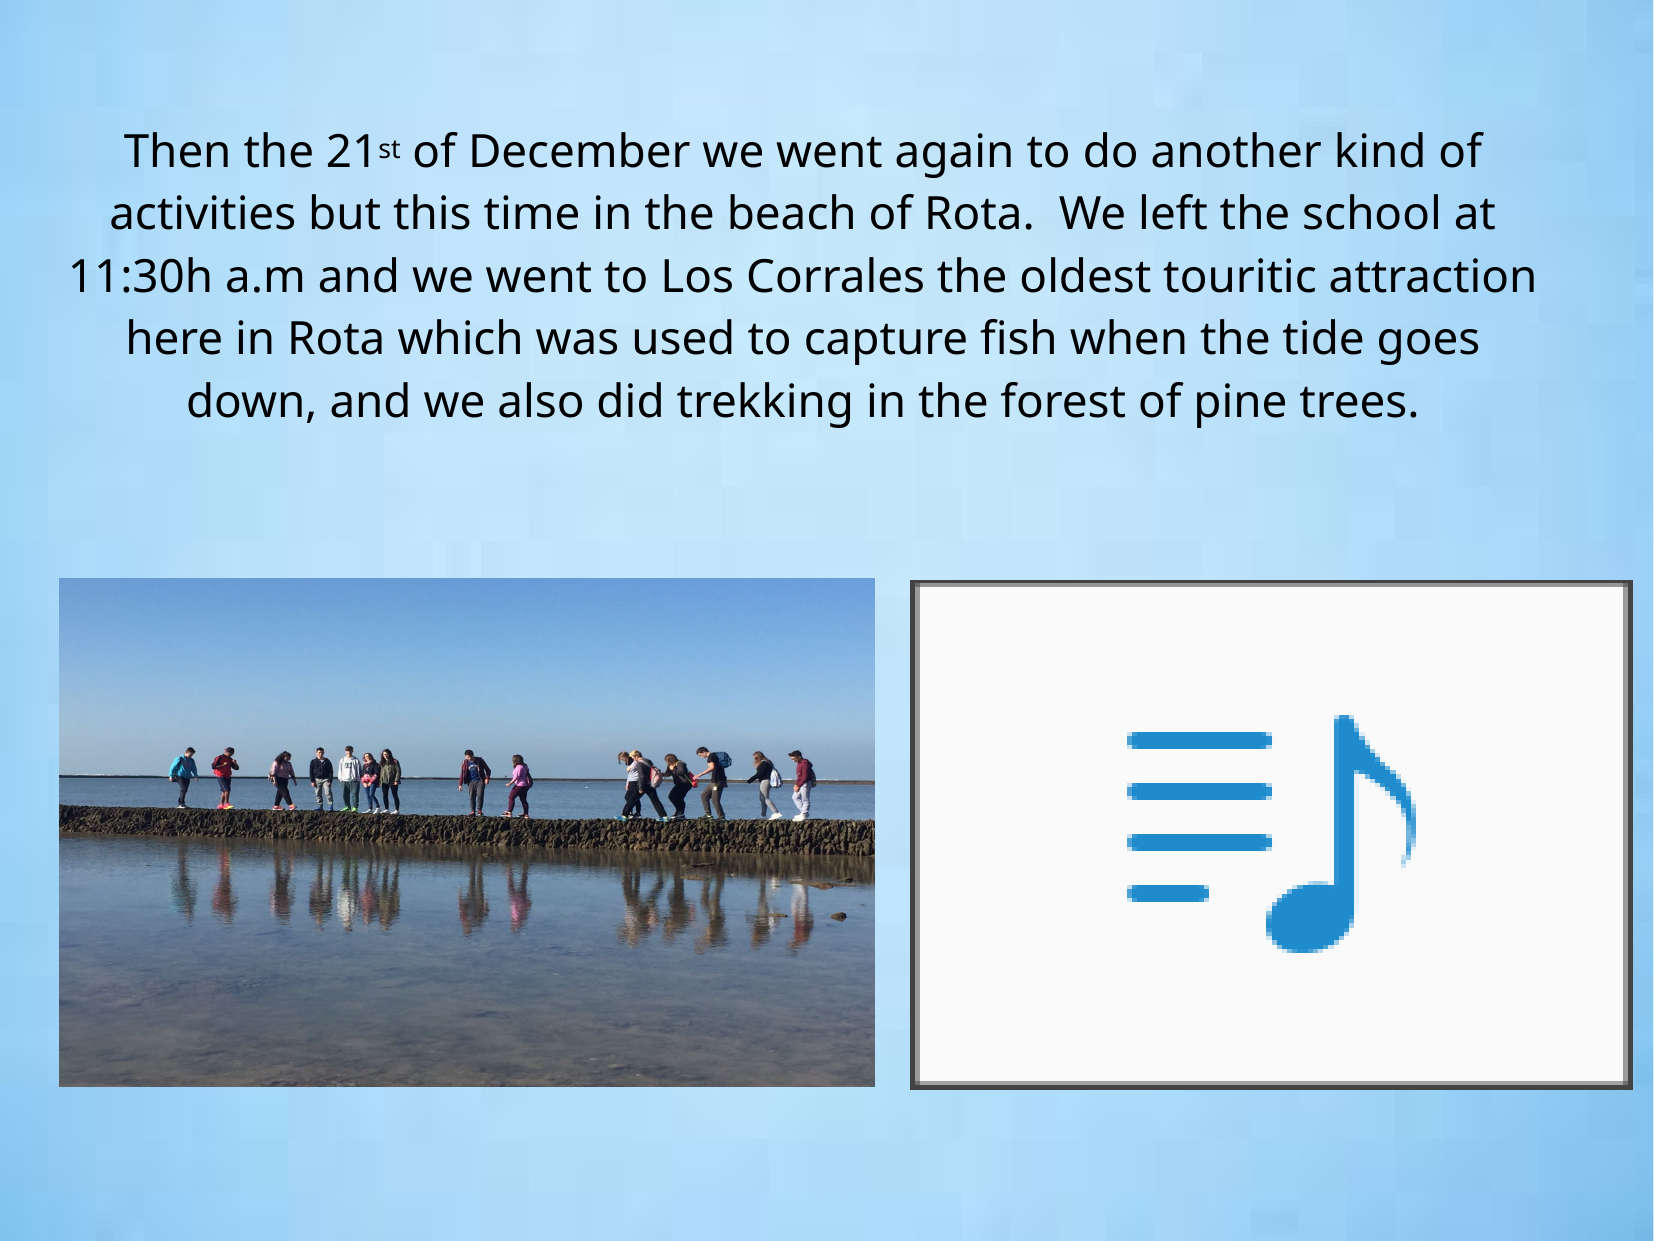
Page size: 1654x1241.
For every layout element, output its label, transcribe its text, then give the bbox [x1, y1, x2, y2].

subtitle Then the 21st of December we went again to do another kind of activities but this time in the beach of Rota. We left the school at 11:30h a.m and we went to Los Corrales the oldest touritic attraction here in Rota which was used to capture fish when the tide goes down, and we also did trekking in the forest of pine trees. [59, 118, 1548, 1182]
picture [0, 0, 1654, 1241]
text_box [909, 578, 1634, 1091]
